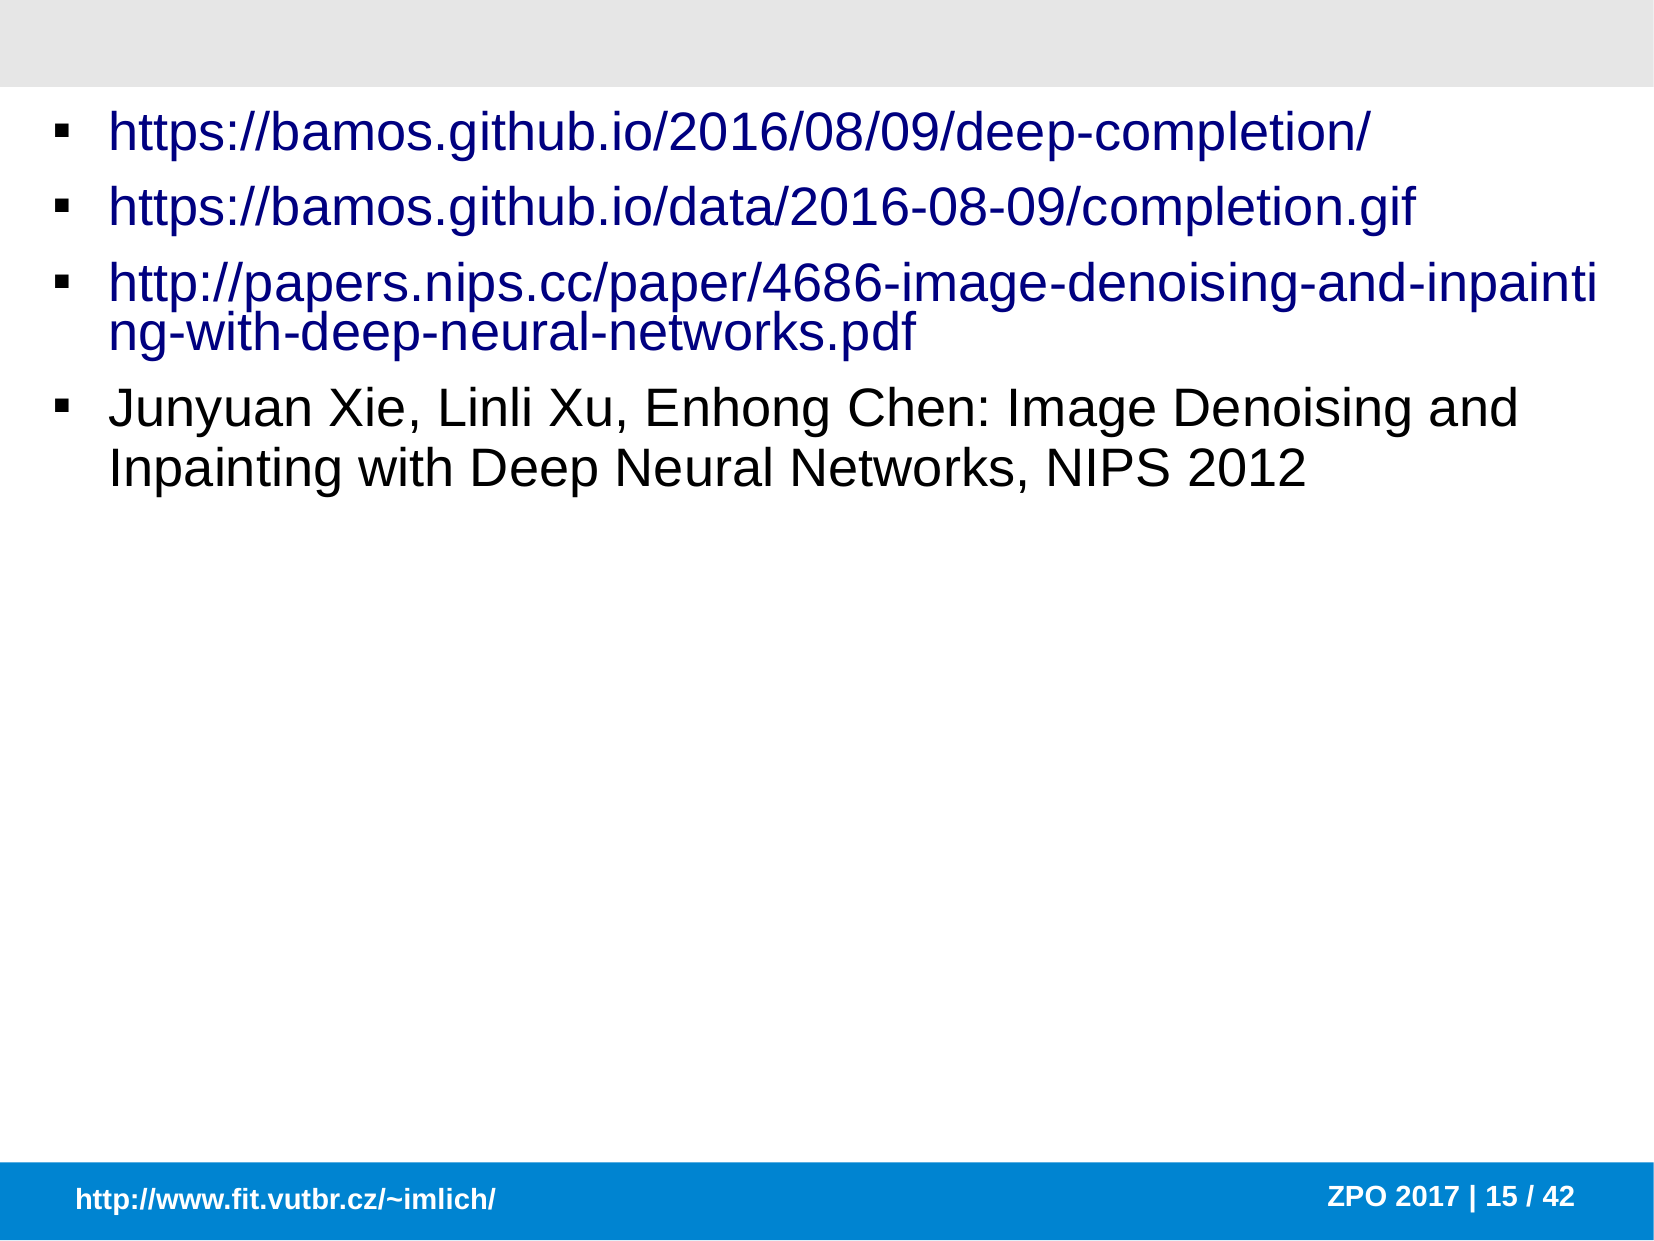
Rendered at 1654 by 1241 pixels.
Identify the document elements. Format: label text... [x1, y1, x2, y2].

list https://bamos.github.io/2016/08/09/deep-completion/ https://bamos.github.io/data/2016-08-09/completion.gif http://papers.nips.cc/paper/4686-image-denoising-and-inpainting-with-deep-neural-networks.pdf Junyuan Xie, Linli Xu, Enhong Chen: Image Denoising and Inpainting with Deep Neural Networks, NIPS 2012 [37, 101, 1613, 1126]
